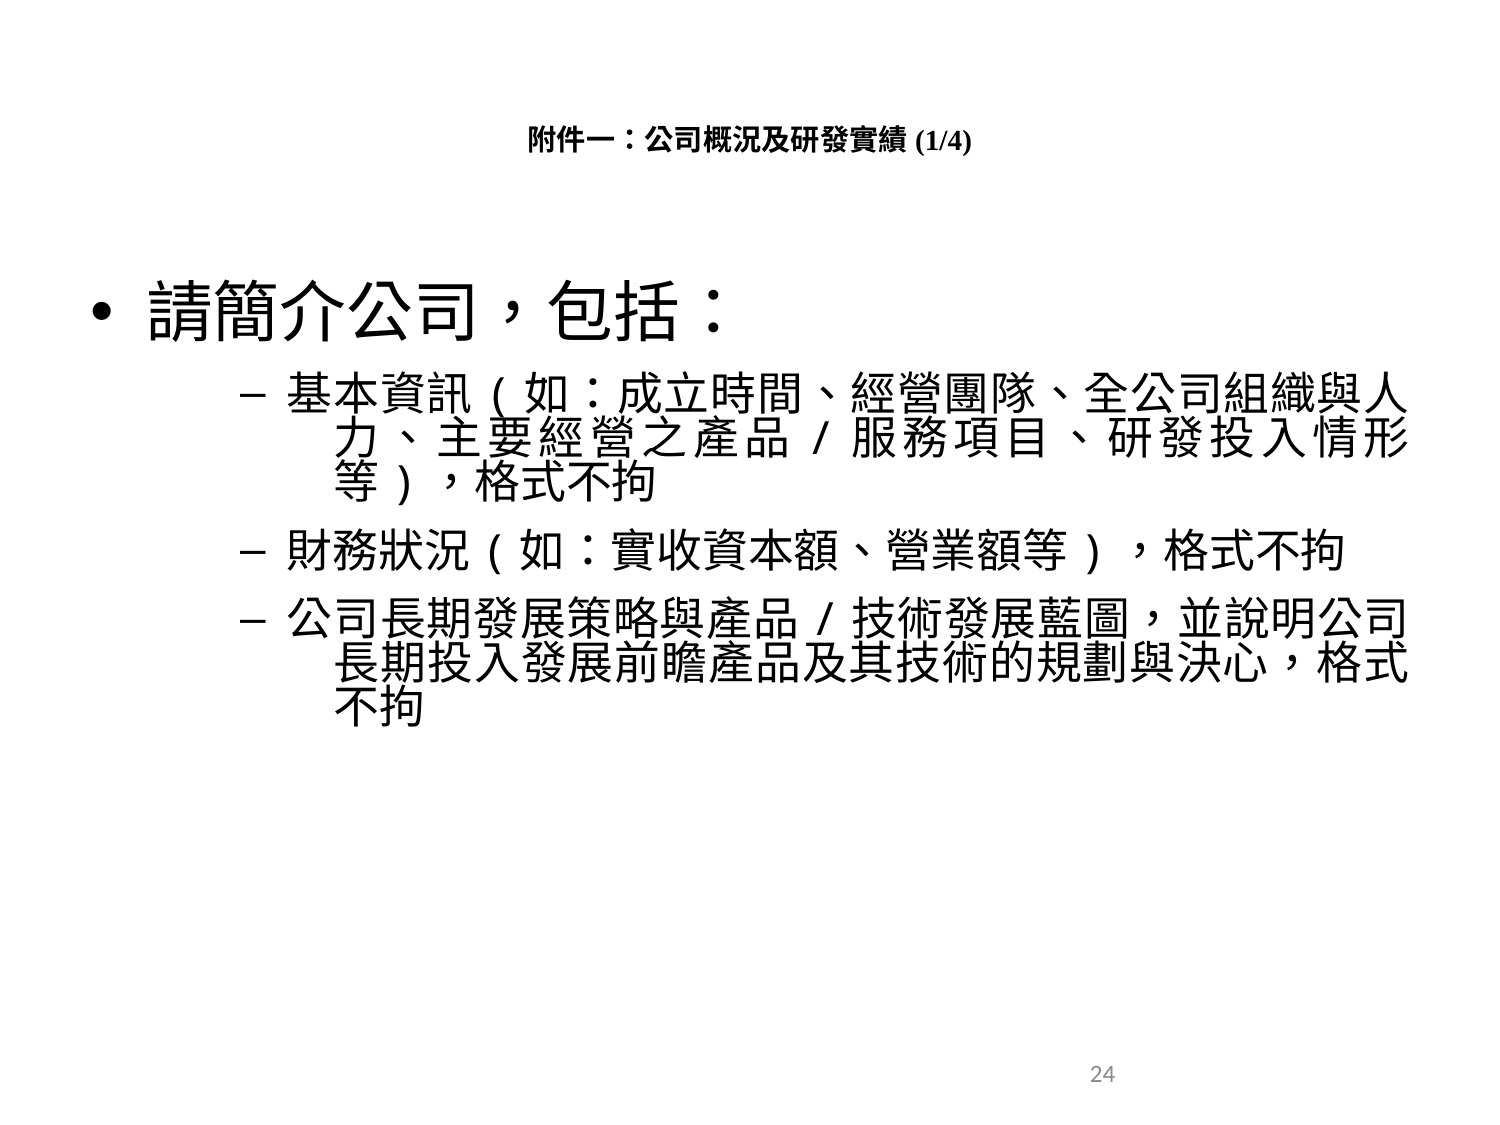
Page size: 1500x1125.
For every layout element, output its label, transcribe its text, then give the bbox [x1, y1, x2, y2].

list 請簡介公司，包括： 基本資訊(如：成立時間、經營團隊、全公司組織與人力、主要經營之產品/服務項目、研發投入情形等)，格式不拘 財務狀況(如：實收資本額、營業額等)，格式不拘 公司長期發展策略與產品/技術發展藍圖，並說明公司長期投入發展前瞻產品及其技術的規劃與決心，格式不拘 [135, 210, 1377, 953]
title 附件一：公司概況及研發實績(1/4) [75, 45, 1426, 233]
text_box 24 [1074, 1042, 1426, 1103]
